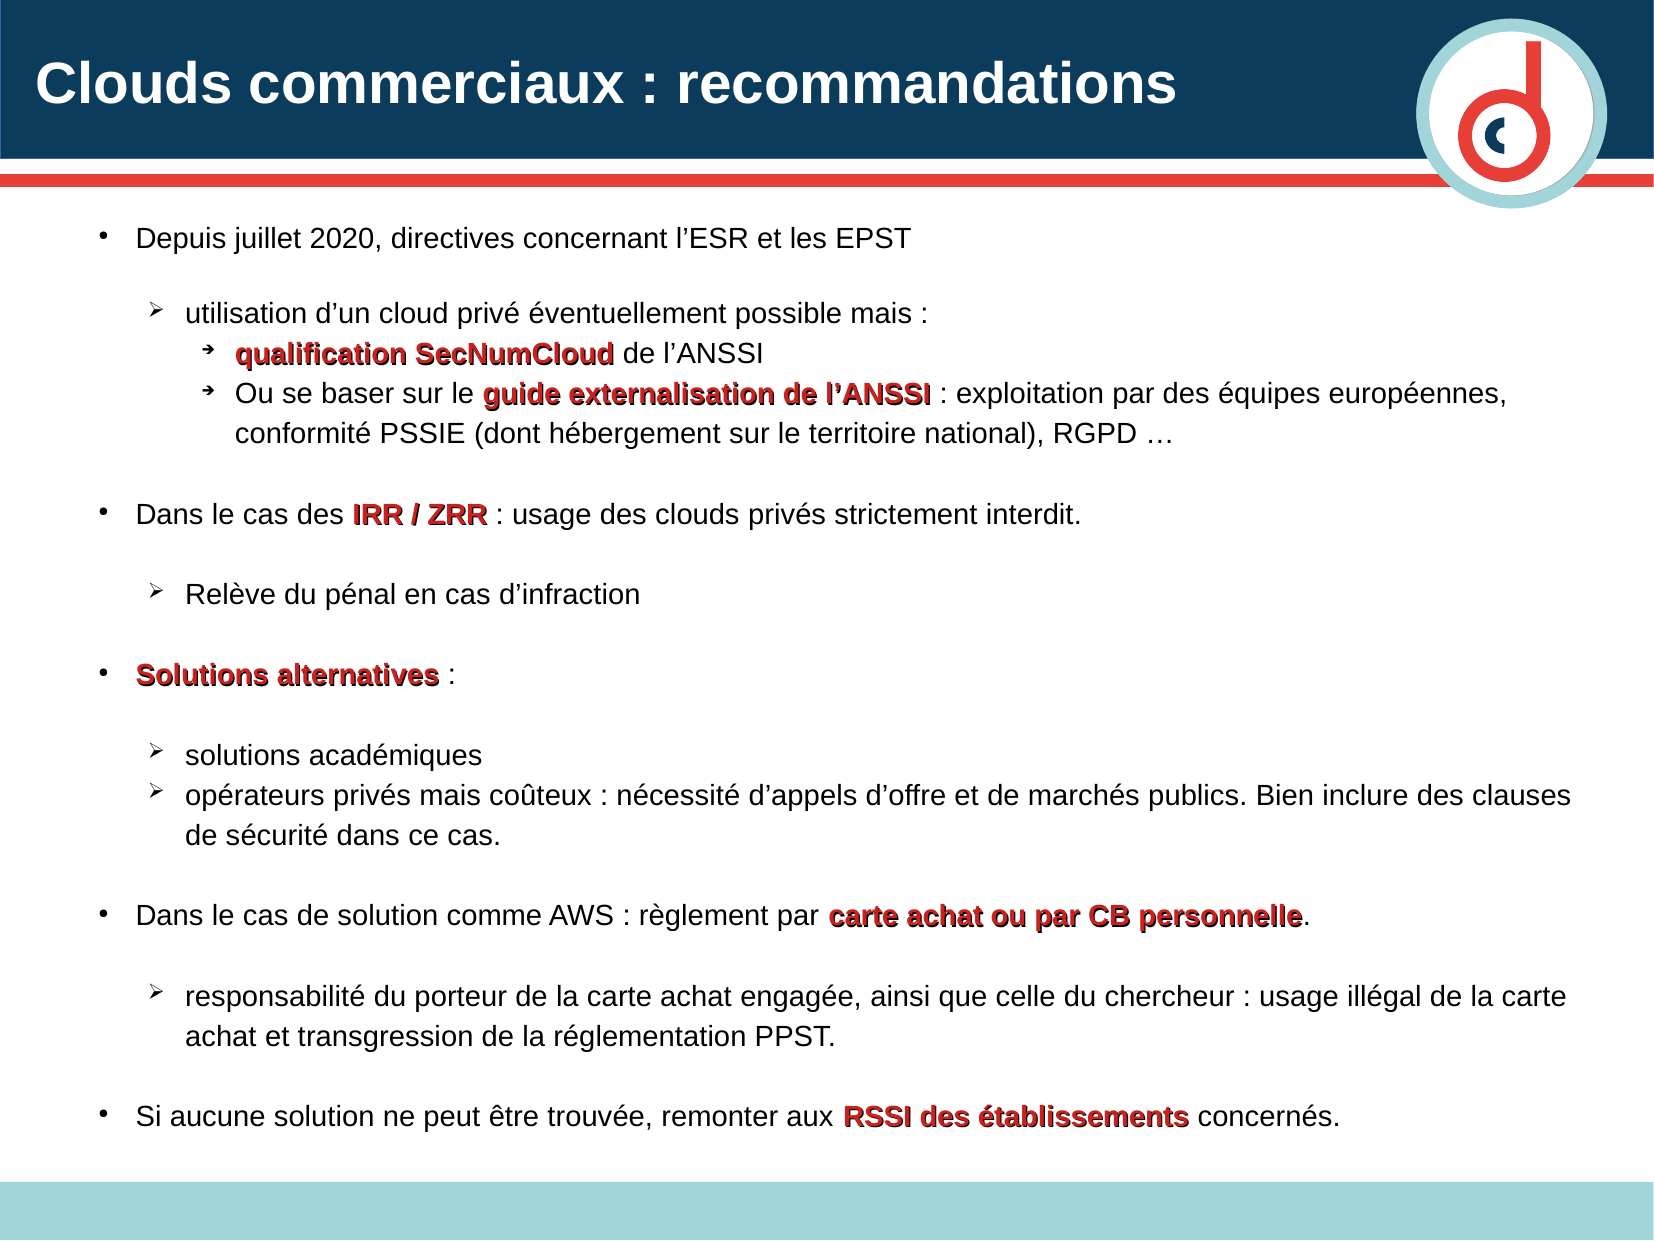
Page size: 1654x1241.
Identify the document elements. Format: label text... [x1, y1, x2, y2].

text_box Depuis juillet 2020, directives concernant l’ESR et les EPST utilisation d’un cloud privé éventuellement possible mais : qualification SecNumCloud de l’ANSSI Ou se baser sur le guide externalisation de l’ANSSI : exploitation par des équipes européennes, conformité PSSIE (dont hébergement sur le territoire national), RGPD … Dans le cas des IRR / ZRR : usage des clouds privés strictement interdit. Relève du pénal en cas d’infraction Solutions alternatives : solutions académiques opérateurs privés mais coûteux : nécessité d’appels d’offre et de marchés publics. Bien inclure des clauses de sécurité dans ce cas. Dans le cas de solution comme AWS : règlement par carte achat ou par CB personnelle. responsabilité du porteur de la carte achat engagée, ainsi que celle du chercheur : usage illégal de la carte achat et transgression de la réglementation PPST. Si aucune solution ne peut être trouvée, remonter aux RSSI des établissements concernés. [71, 206, 1595, 1141]
title Clouds commerciaux : recommandations [35, 11, 1506, 159]
